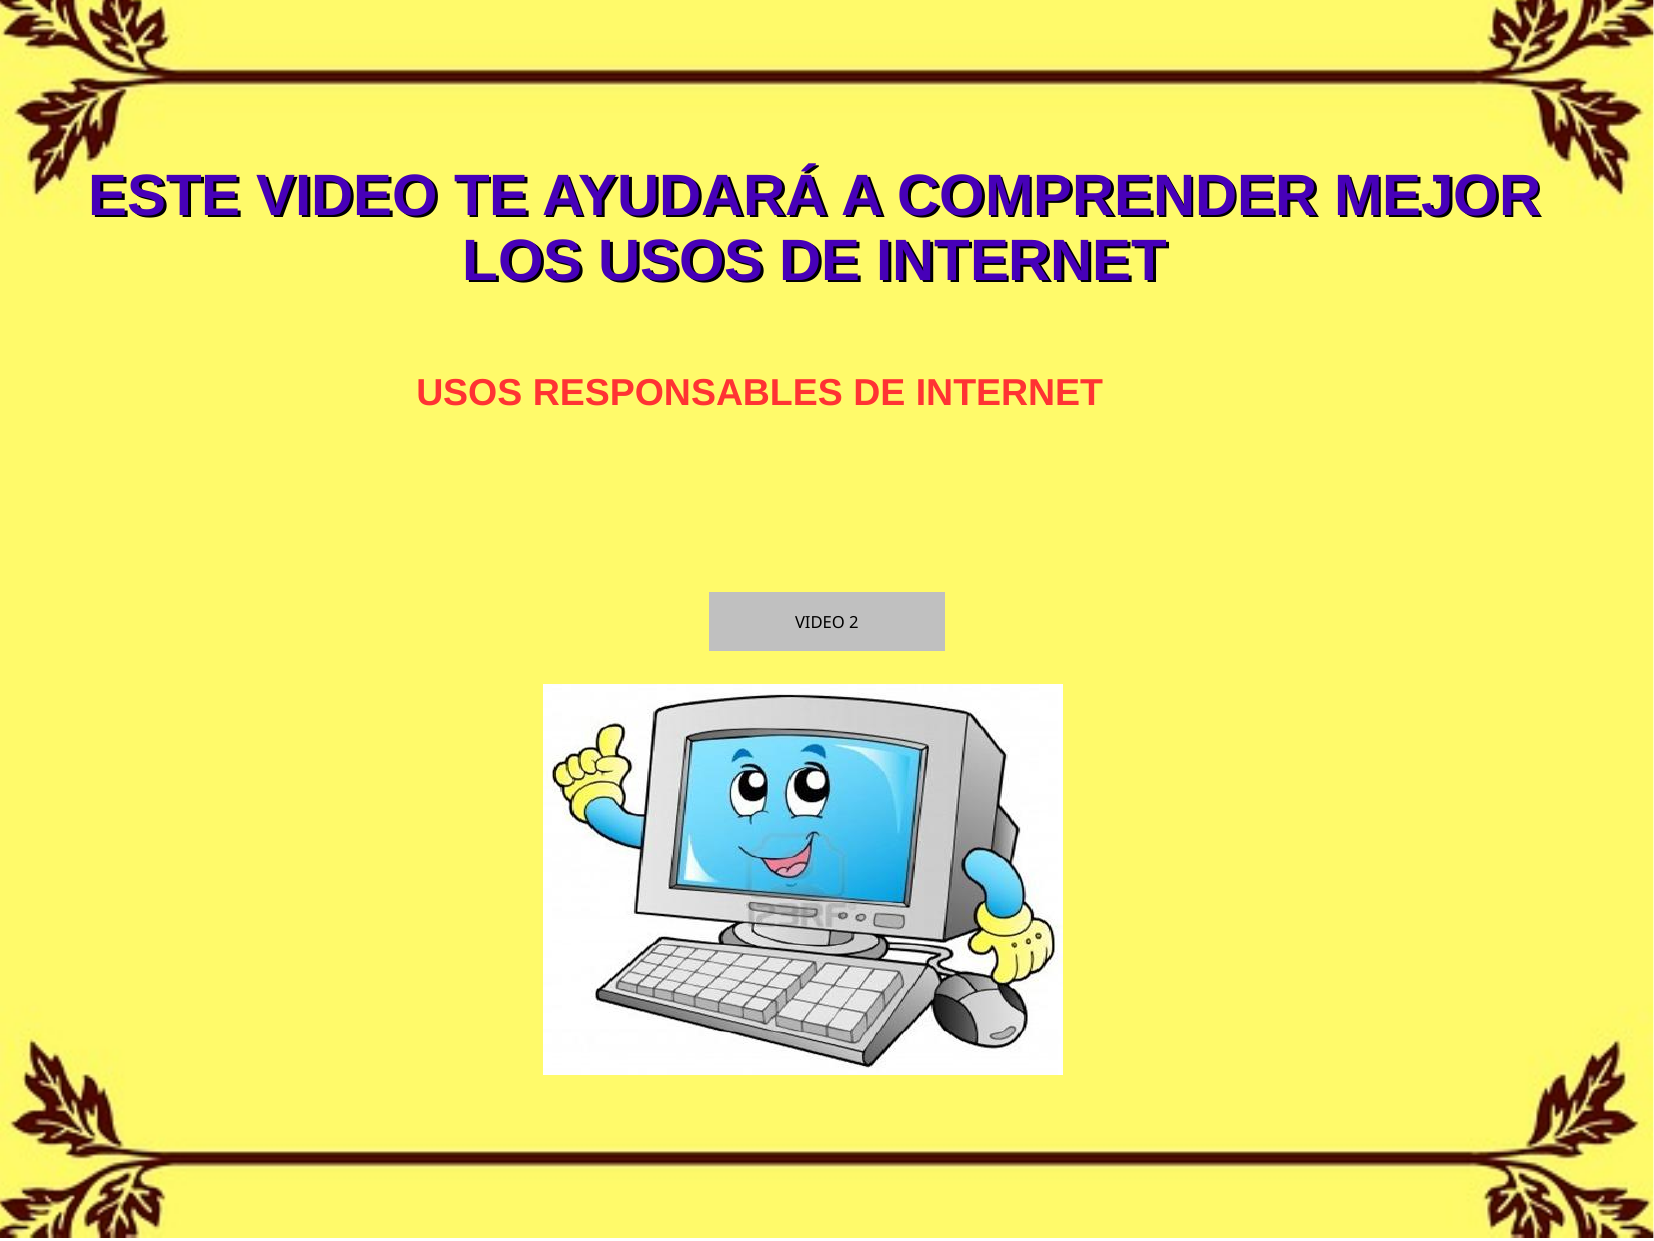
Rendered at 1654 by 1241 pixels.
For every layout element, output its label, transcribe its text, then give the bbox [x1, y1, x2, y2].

title ESTE VIDEO TE AYUDARÁ A COMPRENDER MEJOR LOS USOS DE INTERNET [71, 124, 1560, 332]
picture [0, 0, 1654, 1238]
text_box USOS RESPONSABLES DE INTERNET [401, 363, 1217, 422]
